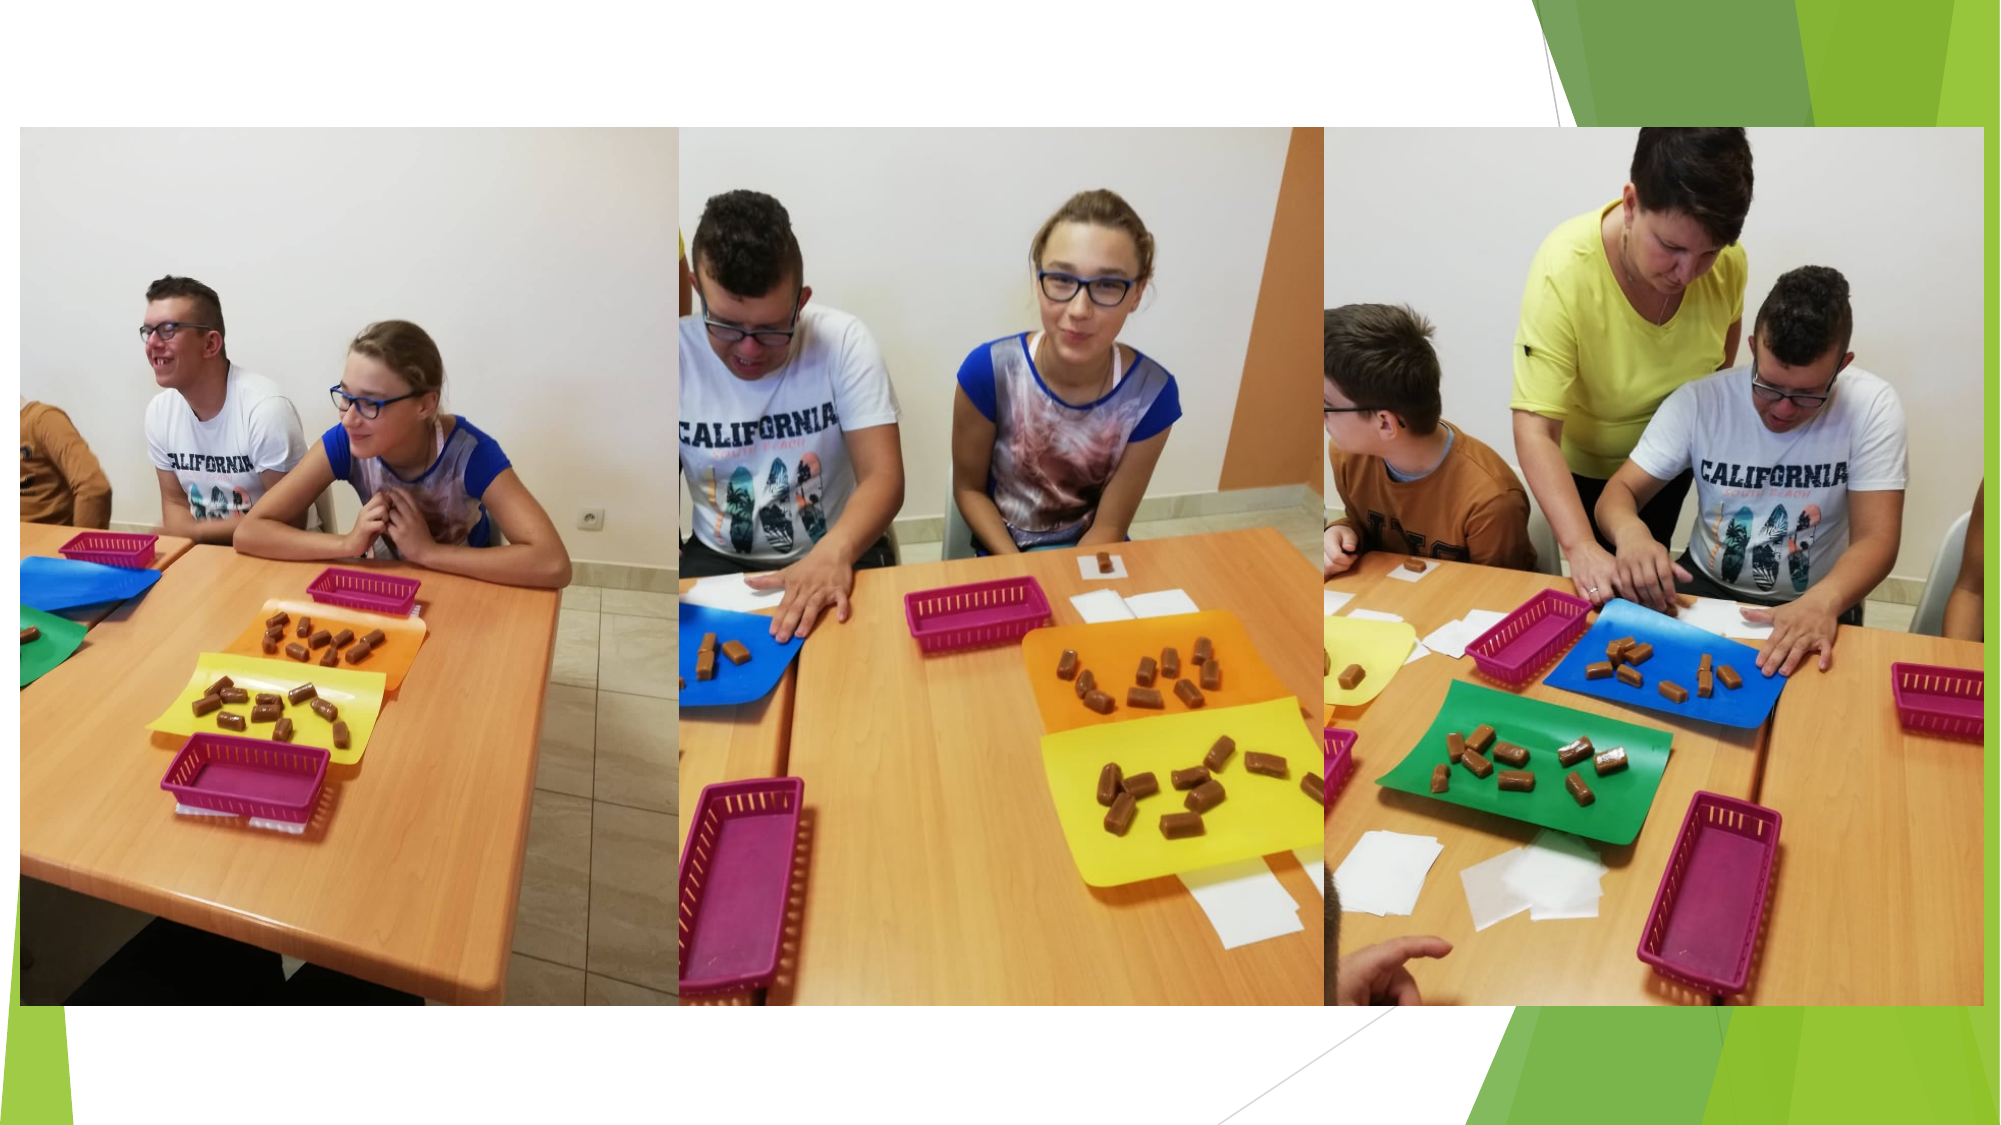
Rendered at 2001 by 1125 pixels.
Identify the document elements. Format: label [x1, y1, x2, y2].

picture [20, 127, 1984, 1006]
